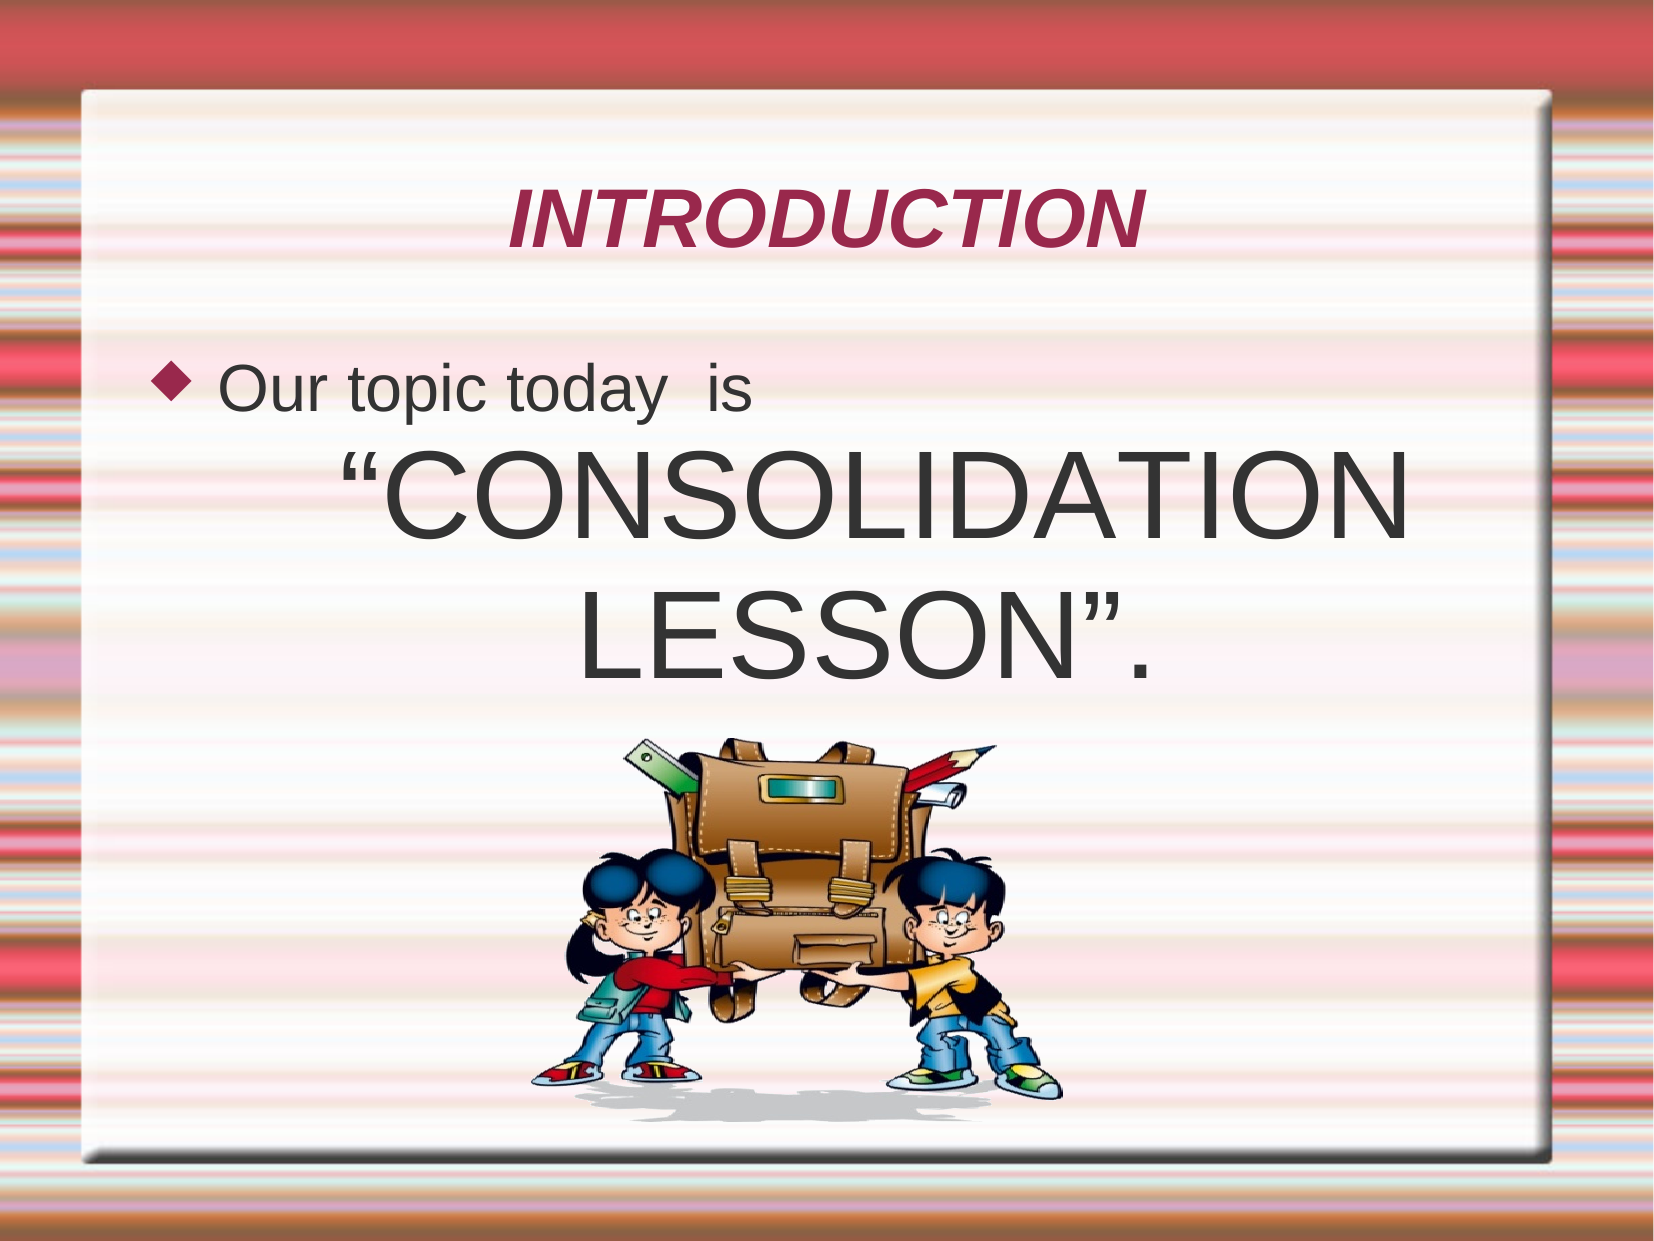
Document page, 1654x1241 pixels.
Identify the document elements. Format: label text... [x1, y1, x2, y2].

title INTRODUCTION [121, 114, 1534, 322]
picture [0, 0, 1654, 1241]
list Our topic today is “CONSOLIDATION LESSON”. [134, 350, 1516, 1133]
